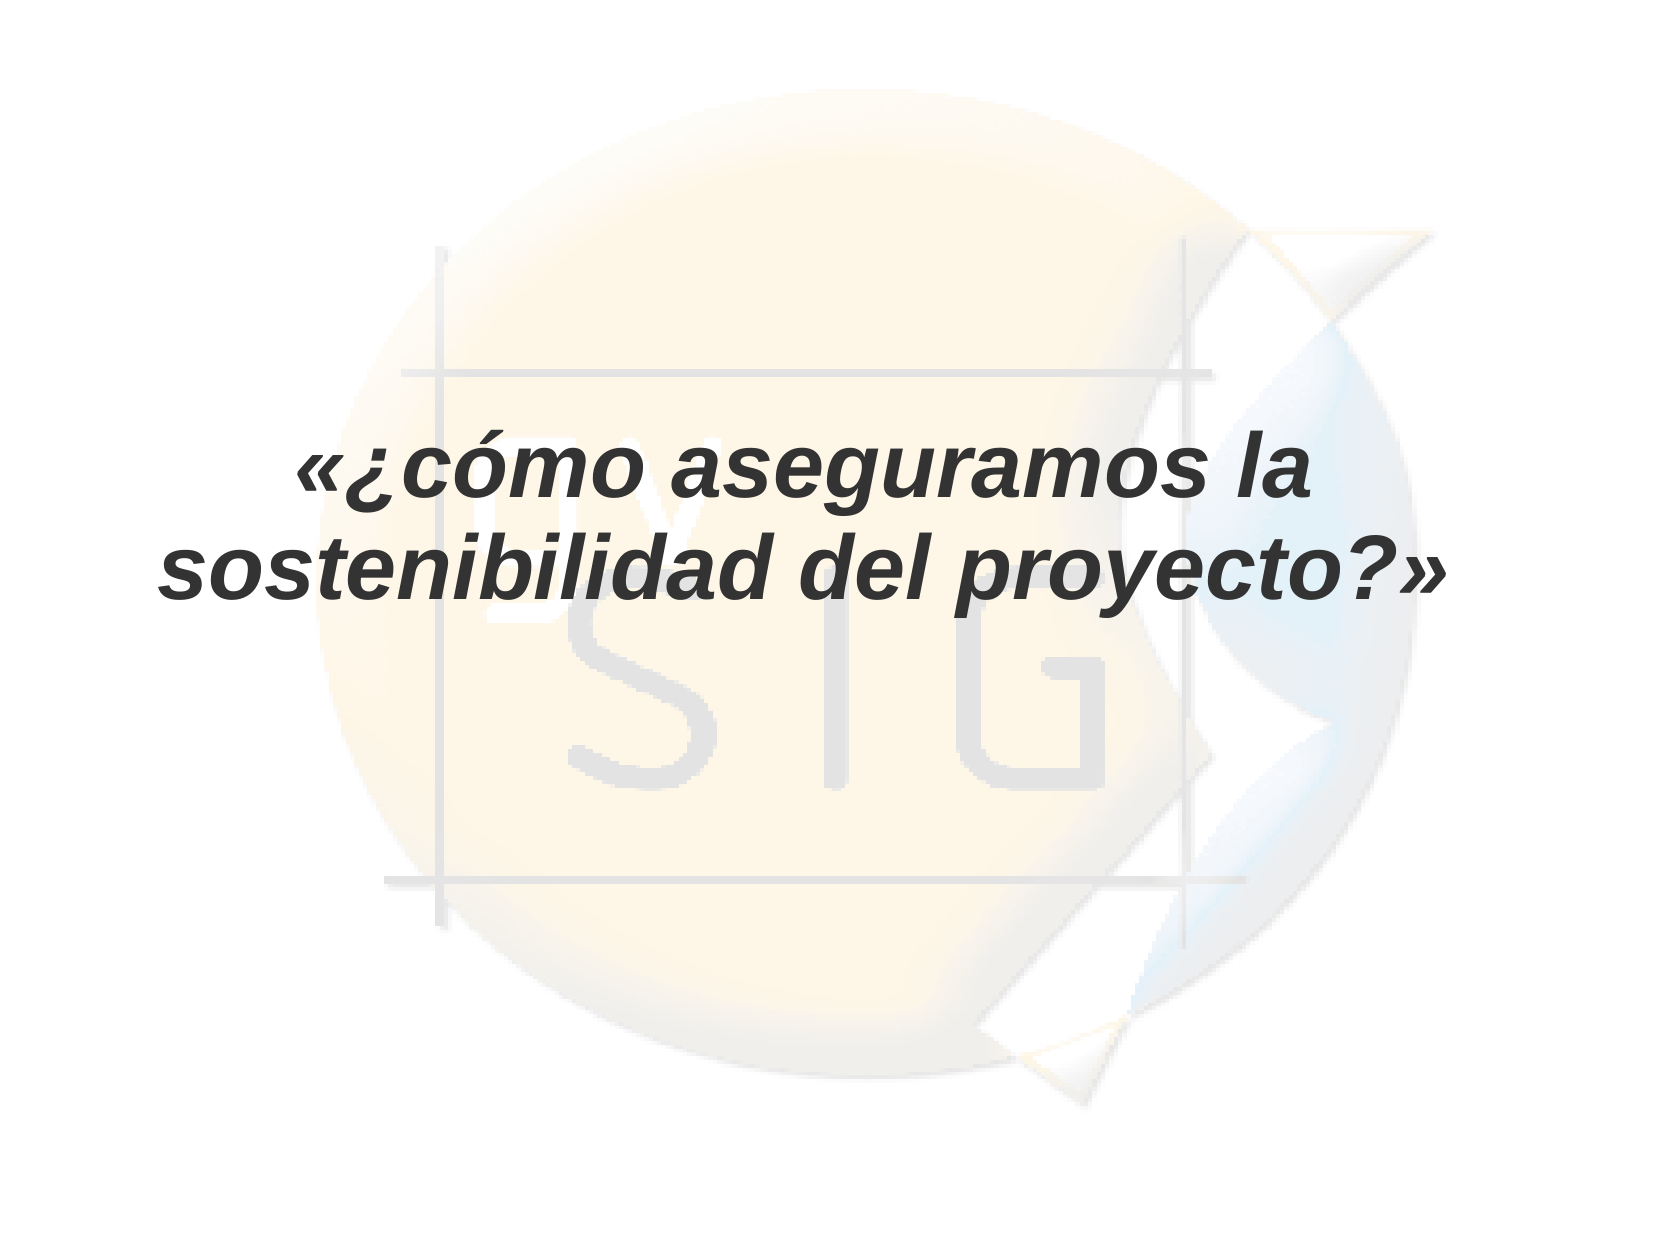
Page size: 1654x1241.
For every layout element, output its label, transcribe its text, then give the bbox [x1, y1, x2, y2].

text_box «¿cómo aseguramos la sostenibilidad del proyecto?» [73, 147, 1536, 886]
